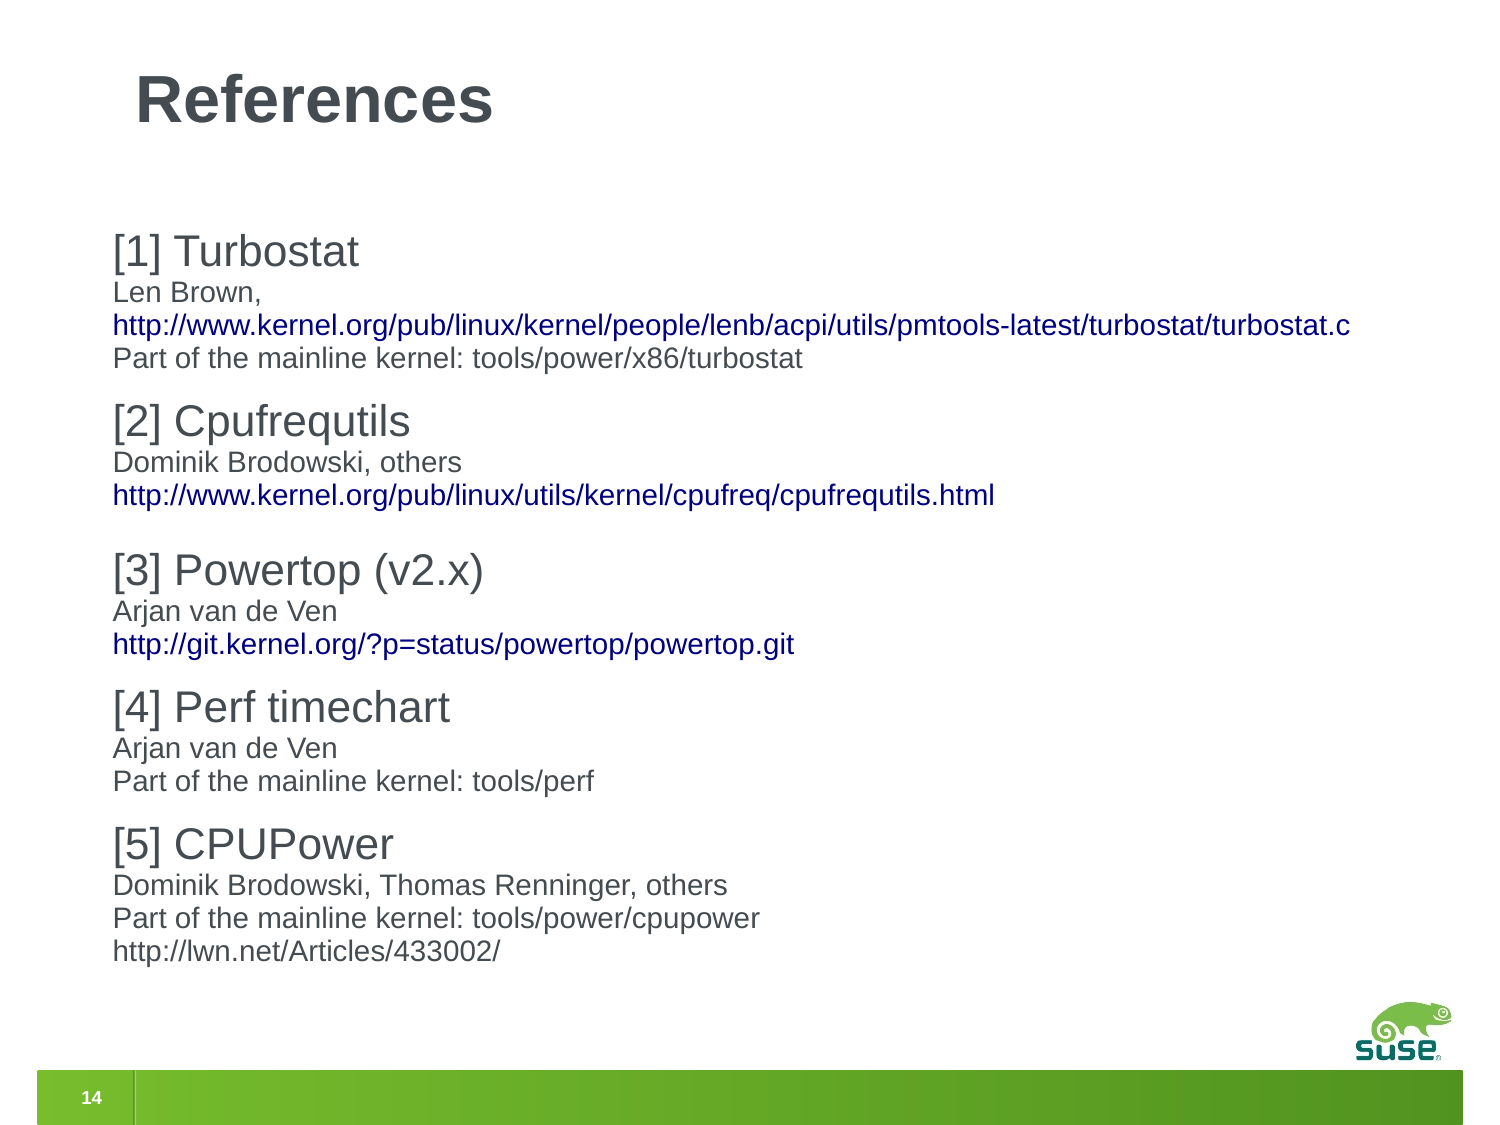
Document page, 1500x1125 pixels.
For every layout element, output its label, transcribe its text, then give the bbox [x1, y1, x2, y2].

list [1] Turbostat Len Brown, http://www.kernel.org/pub/linux/kernel/people/lenb/acpi/utils/pmtools-latest/turbostat/turbostat.c Part of the mainline kernel: tools/power/x86/turbostat [2] Cpufrequtils Dominik Brodowski, others http://www.kernel.org/pub/linux/utils/kernel/cpufreq/cpufrequtils.html [3] Powertop (v2.x) Arjan van de Ven http://git.kernel.org/?p=status/powertop/powertop.git [4] Perf timechart Arjan van de Ven Part of the mainline kernel: tools/perf [5] CPUPower Dominik Brodowski, Thomas Renninger, others Part of the mainline kernel: tools/power/cpupower http://lwn.net/Articles/433002/ [86, 226, 1432, 969]
title References [135, 41, 1372, 204]
picture [1355, 1001, 1452, 1061]
